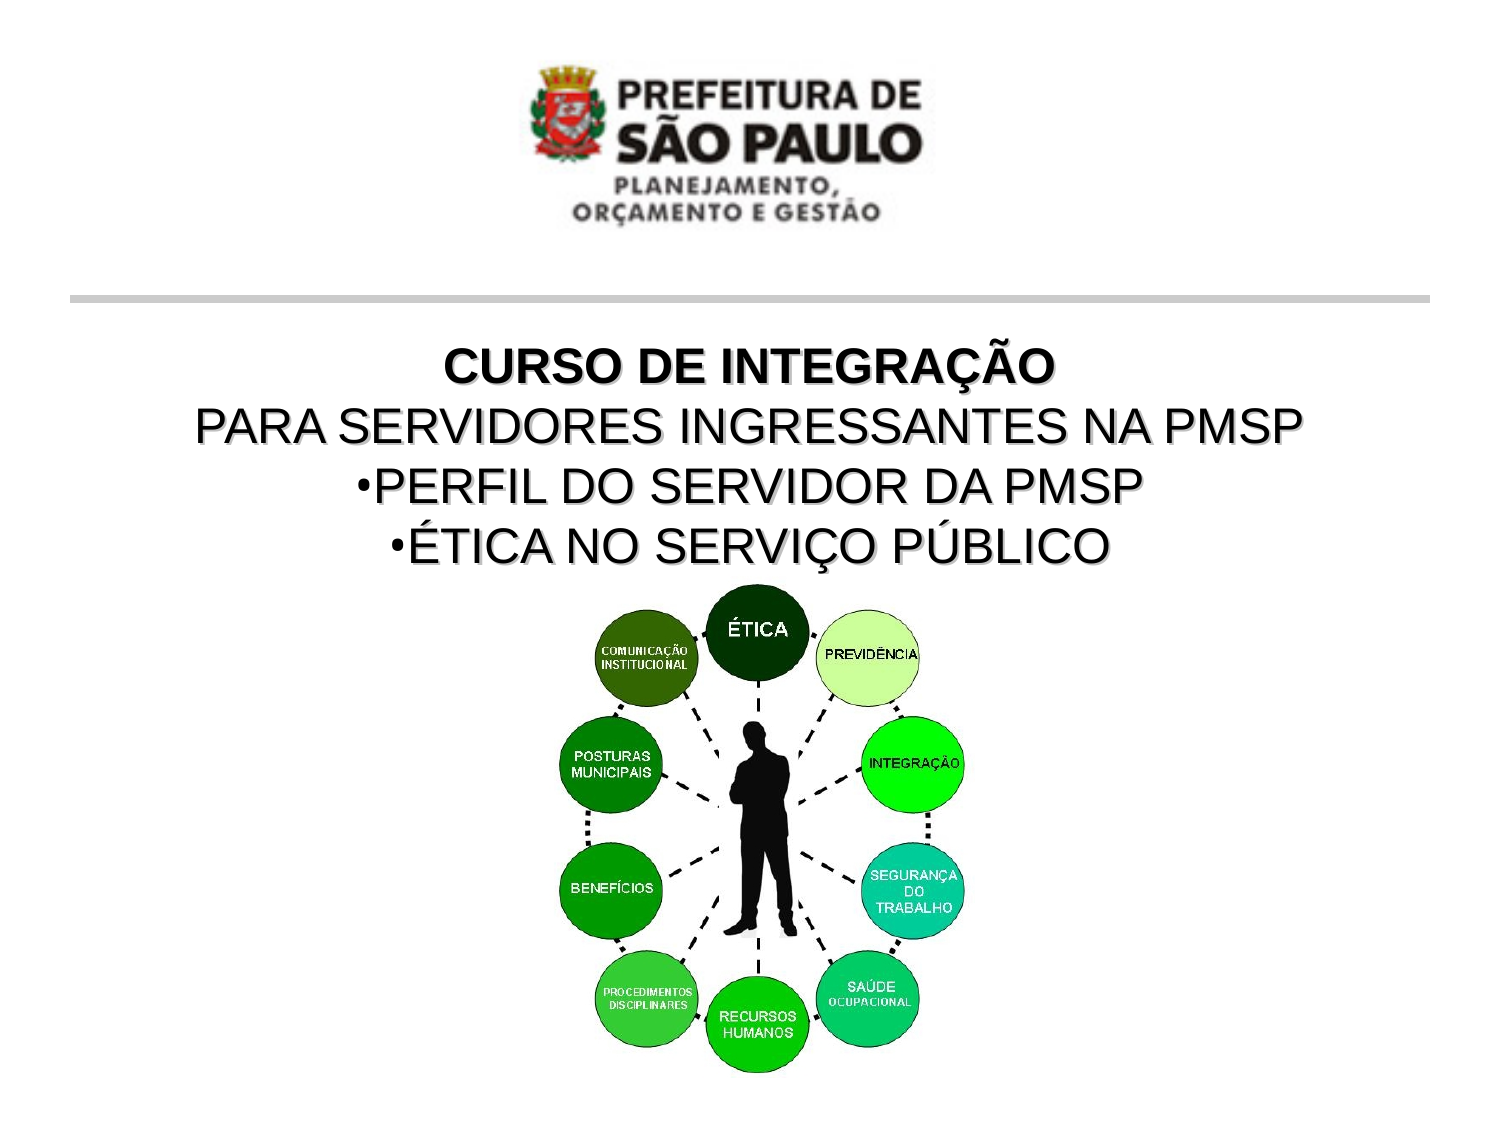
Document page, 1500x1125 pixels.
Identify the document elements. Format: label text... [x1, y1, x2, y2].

text_box CURSO DE INTEGRAÇÃO PARA SERVIDORES INGRESSANTES NA PMSP PERFIL DO SERVIDOR DA PMSP ÉTICA NO SERVIÇO PÚBLICO [112, 326, 1388, 581]
picture [549, 574, 975, 1078]
picture [501, 42, 962, 243]
text_box [29, 0, 1500, 173]
